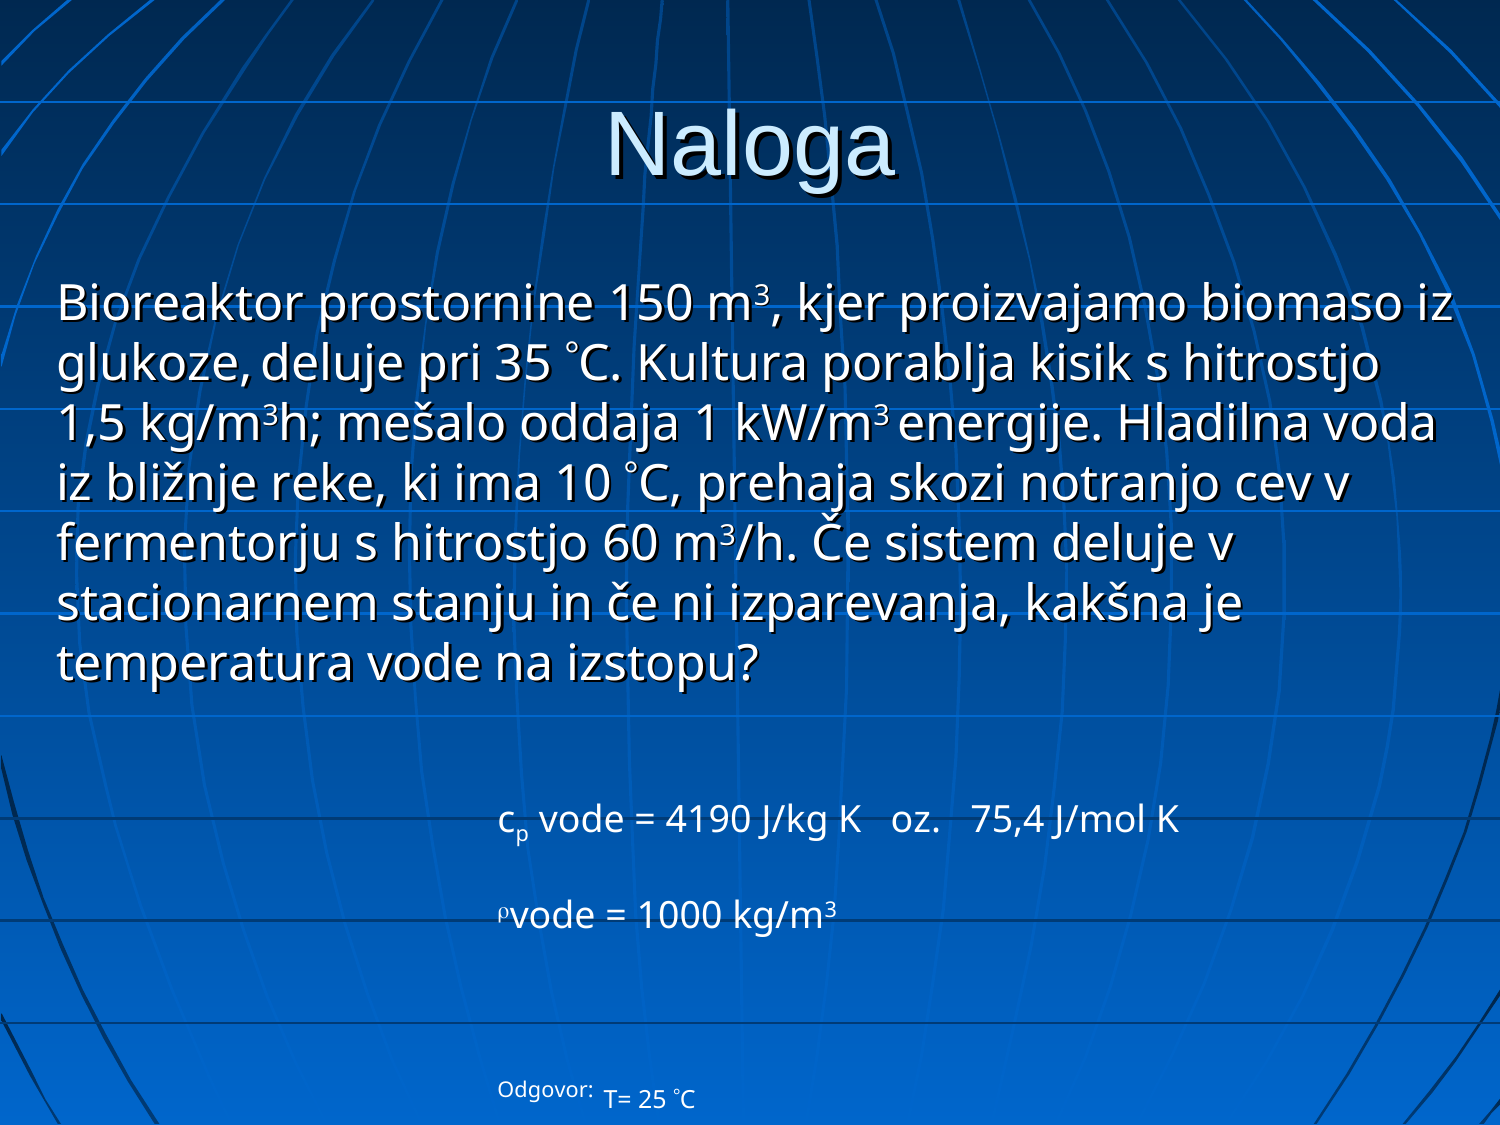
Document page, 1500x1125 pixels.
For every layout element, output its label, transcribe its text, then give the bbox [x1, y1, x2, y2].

list Bioreaktor prostornine 150 m3, kjer proizvajamo biomaso iz glukoze, deluje pri 35 C. Kultura porablja kisik s hitrostjo 1,5 kg/m3h; mešalo oddaja 1 kW/m3 energije. Hladilna voda iz bližnje reke, ki ima 10 C, prehaja skozi notranjo cev v fermentorju s hitrostjo 60 m3/h. Če sistem deluje v stacionarnem stanju in če ni izparevanja, kakšna je temperatura vode na izstopu? [41, 262, 1471, 1006]
title Naloga [75, 45, 1426, 233]
text_box cp vode = 4190 J/kg K oz. 75,4 J/mol K vode = 1000 kg/m3 Odgovor: T= 25 C [482, 786, 1195, 1124]
